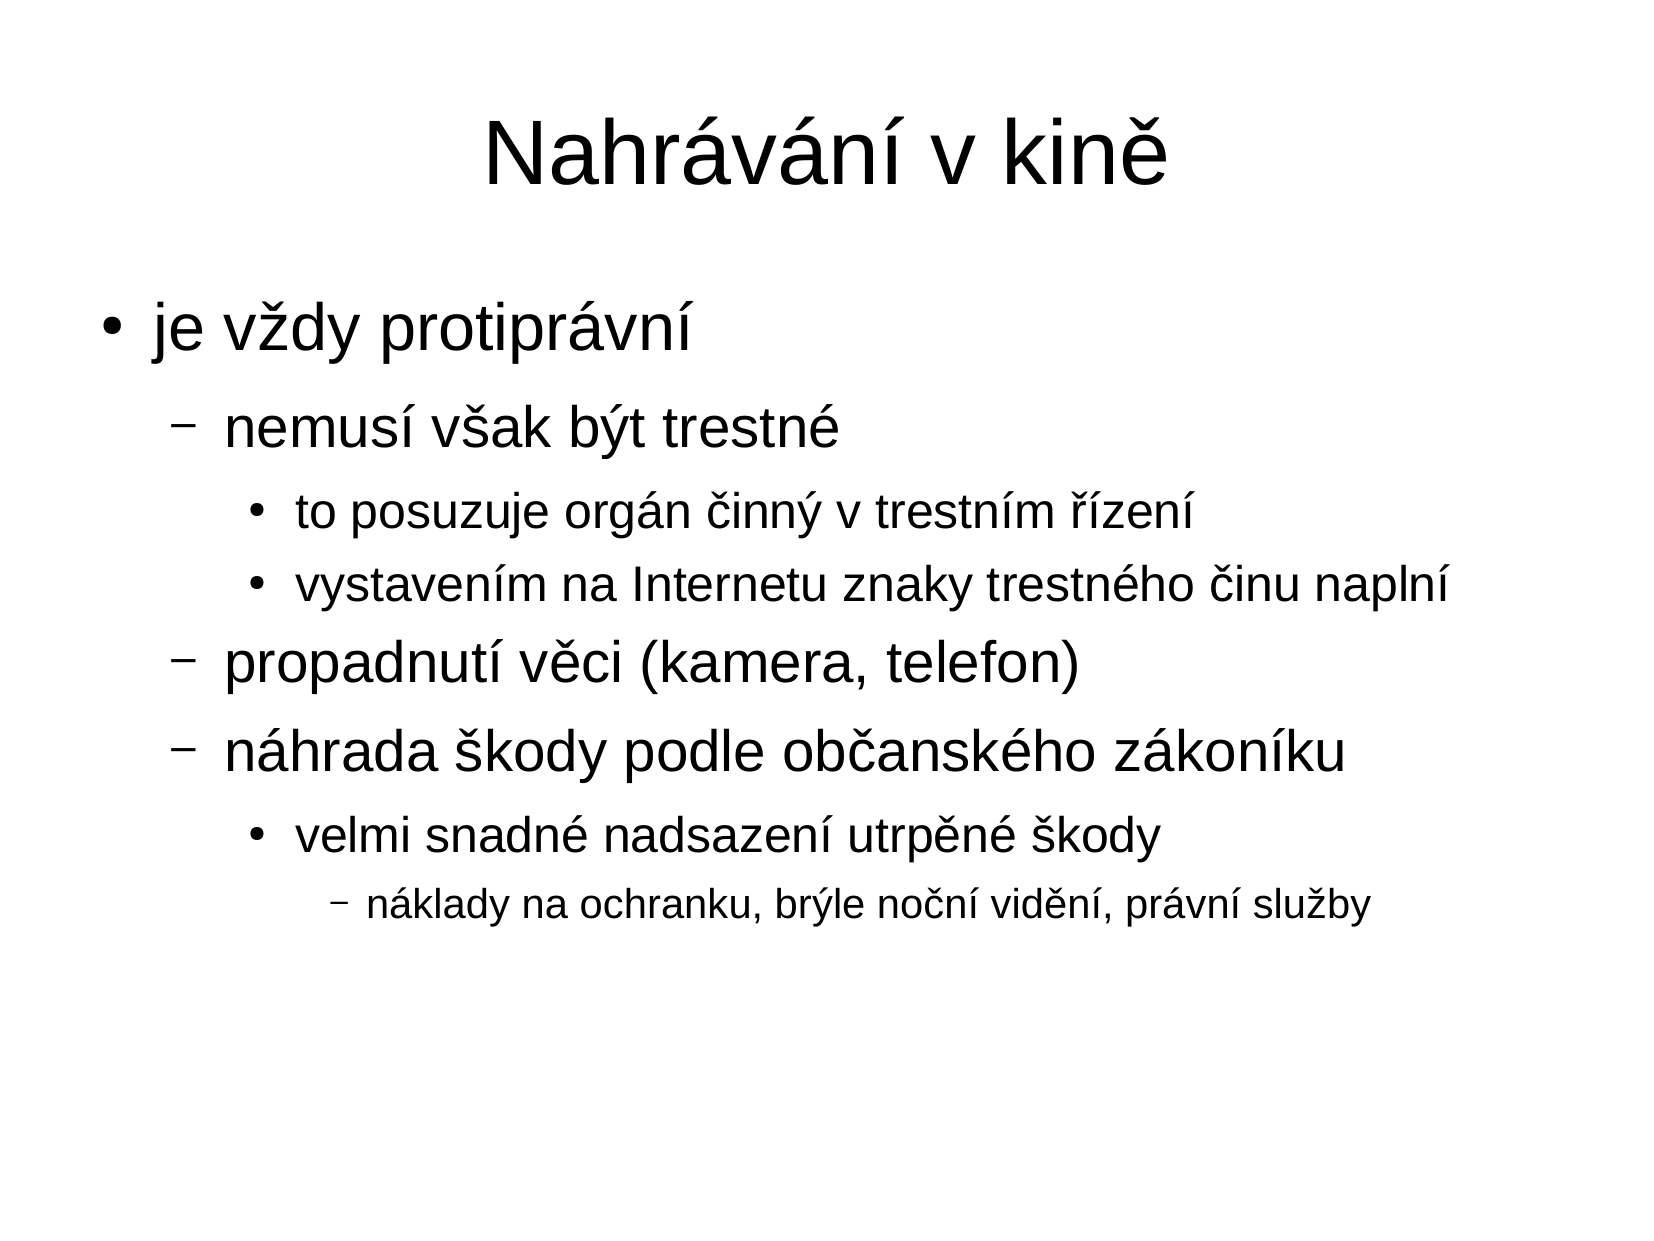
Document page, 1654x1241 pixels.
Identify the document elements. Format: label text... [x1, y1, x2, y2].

title Nahrávání v kině [82, 49, 1571, 257]
list je vždy protiprávní nemusí však být trestné to posuzuje orgán činný v trestním řízení vystavením na Internetu znaky trestného činu naplní propadnutí věci (kamera, telefon) náhrada škody podle občanského zákoníku velmi snadné nadsazení utrpěné škody náklady na ochranku, brýle noční vidění, právní služby [82, 290, 1538, 1010]
